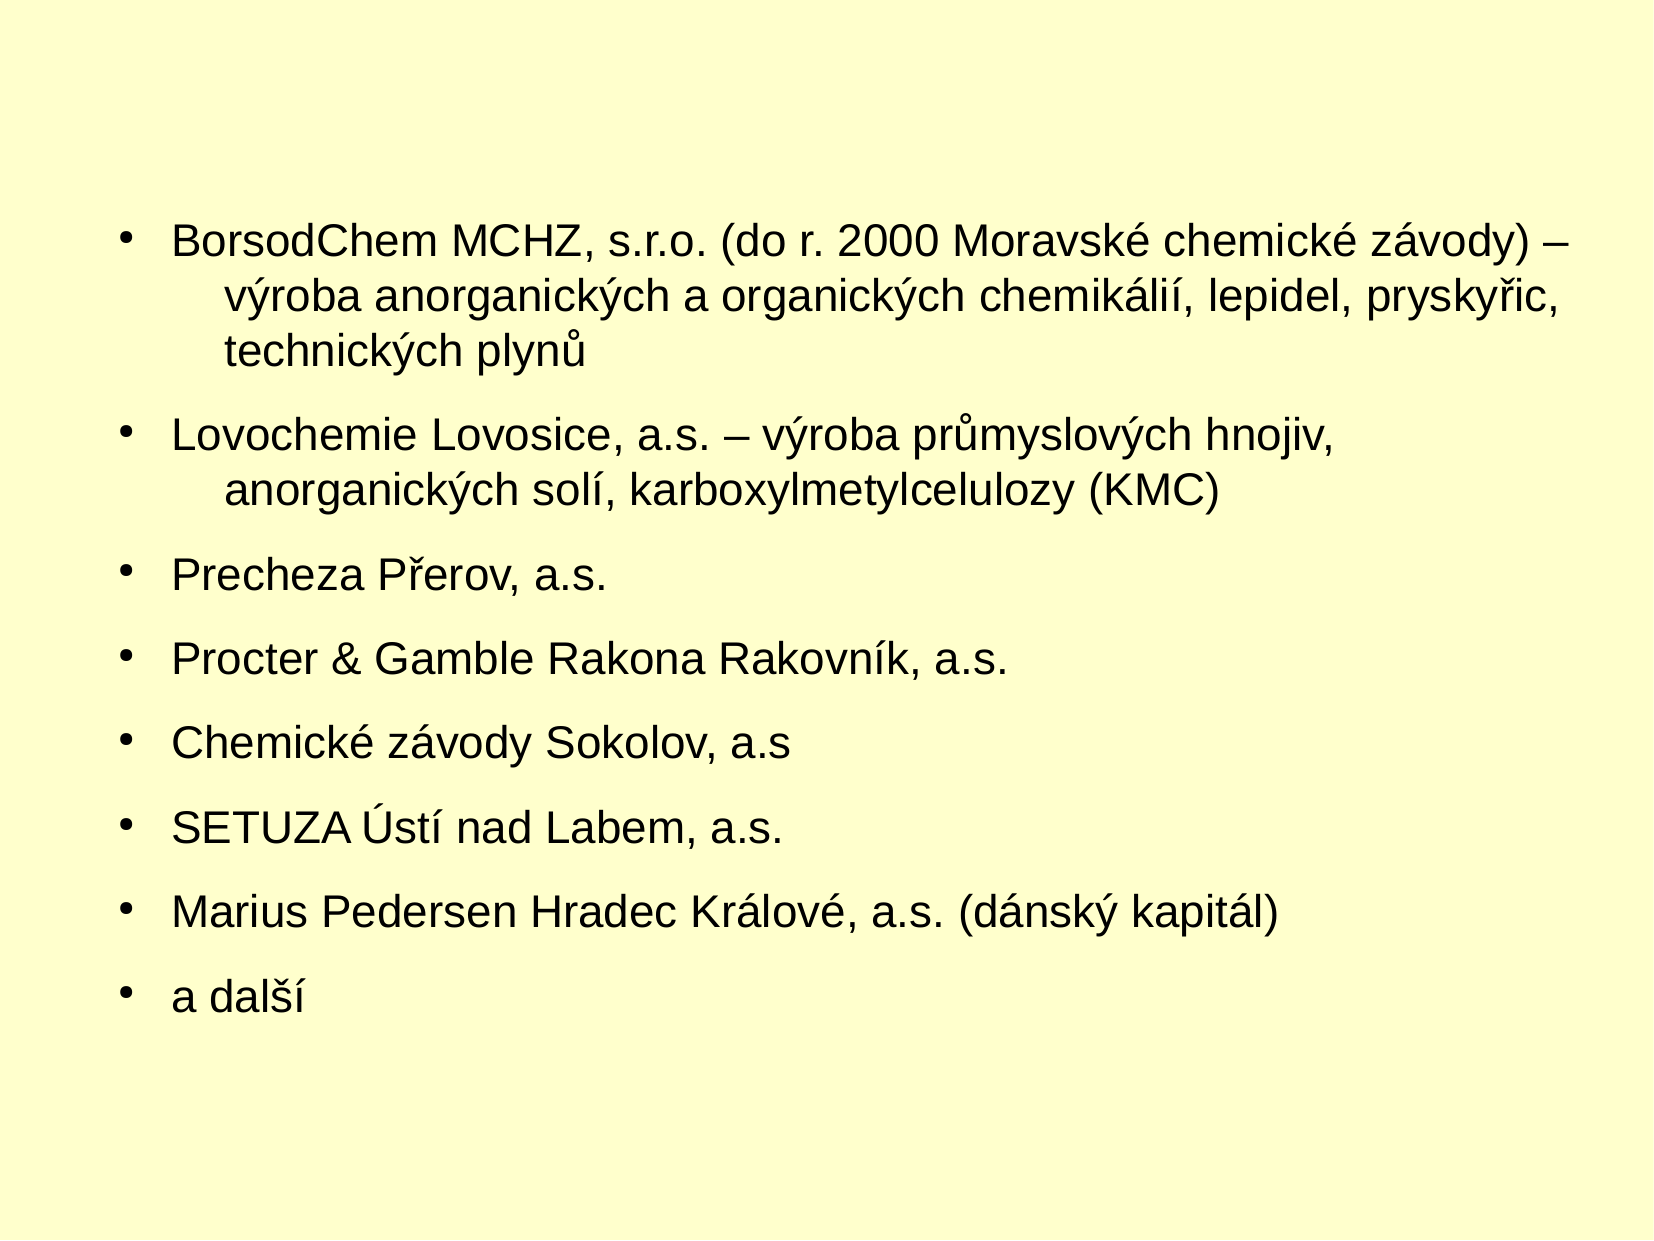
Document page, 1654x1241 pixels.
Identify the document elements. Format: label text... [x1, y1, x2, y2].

list BorsodChem MCHZ, s.r.o. (do r. 2000 Moravské chemické závody) – výroba anorganických a organických chemikálií, lepidel, pryskyřic, technických plynů Lovochemie Lovosice, a.s. – výroba průmyslových hnojiv, anorganických solí, karboxylmetylcelulozy (KMC) Precheza Přerov, a.s. Procter & Gamble Rakona Rakovník, a.s. Chemické závody Sokolov, a.s SETUZA Ústí nad Labem, a.s. Marius Pedersen Hradec Králové, a.s. (dánský kapitál) a další [82, 210, 1571, 1030]
